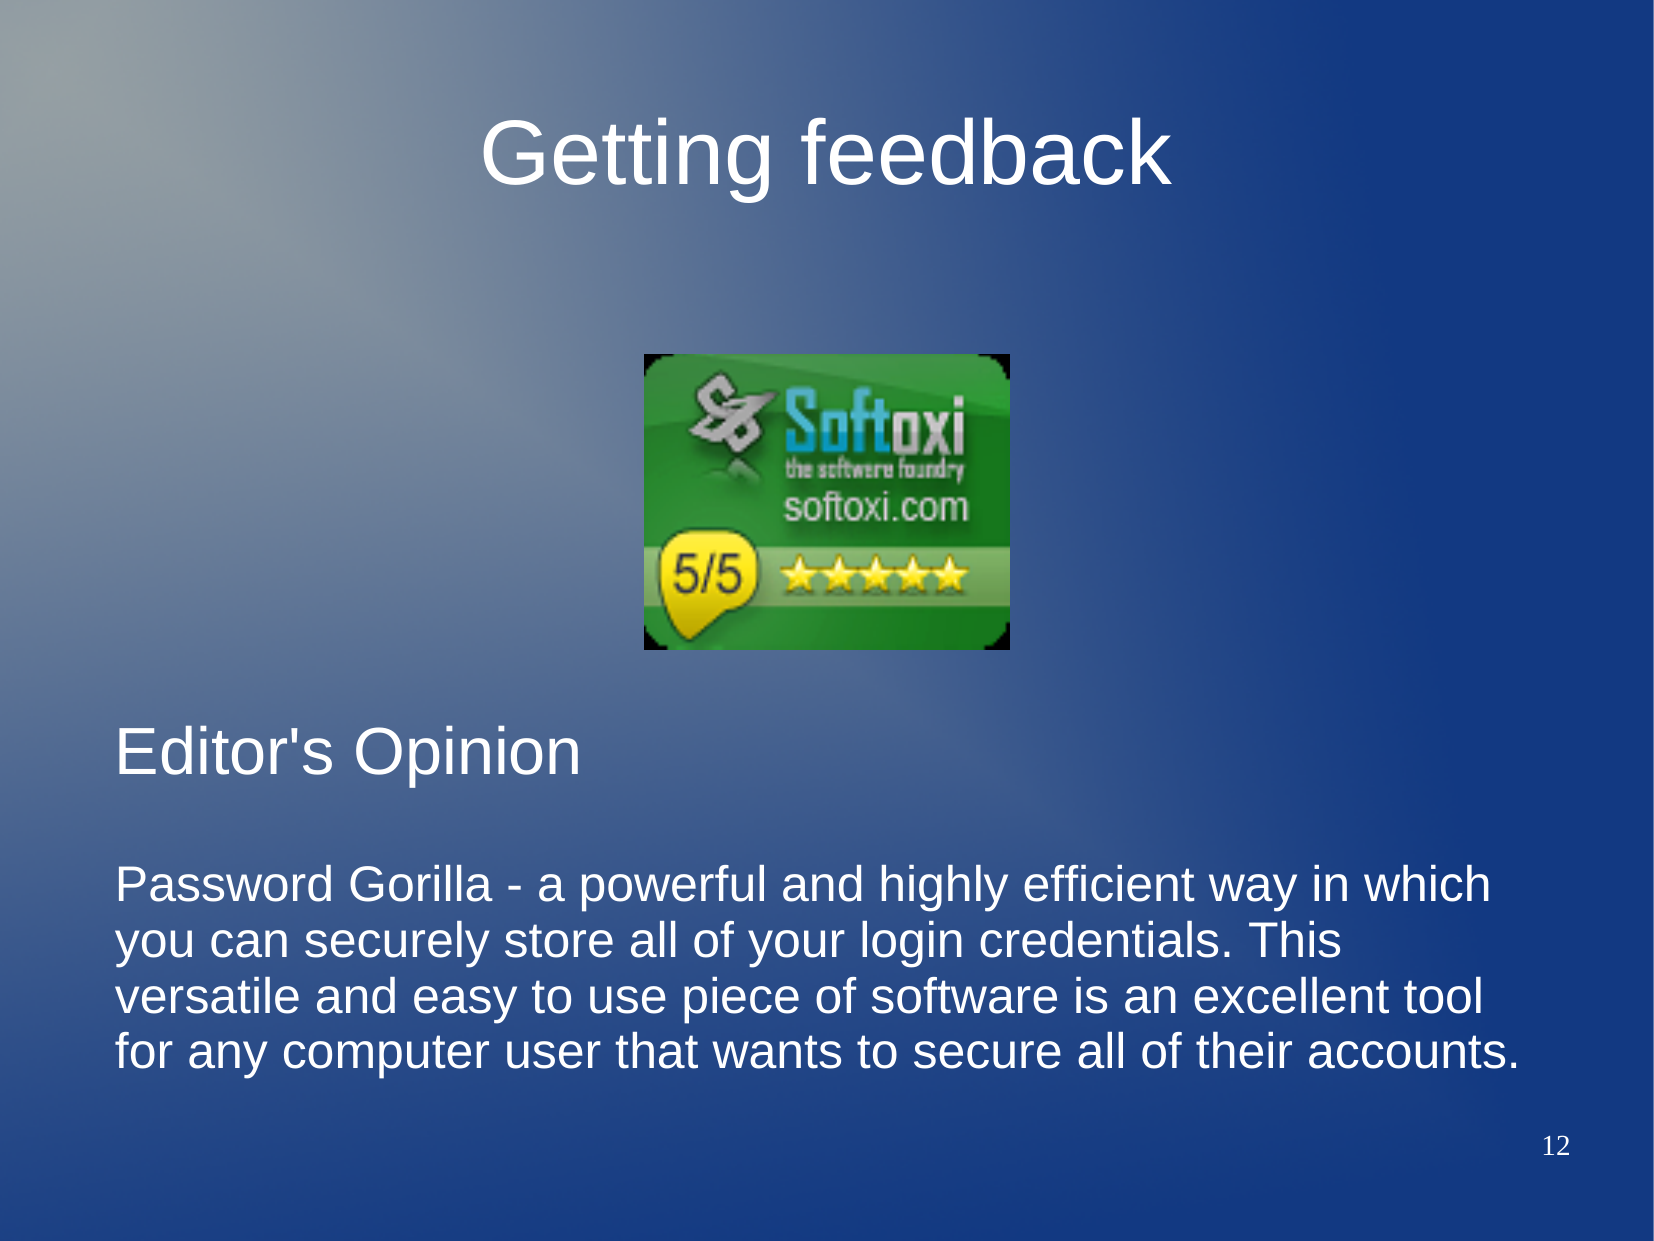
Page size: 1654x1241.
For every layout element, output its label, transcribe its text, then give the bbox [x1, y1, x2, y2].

list Password Gorilla - a powerful and highly efficient way in which you can securely store all of your login credentials. This versatile and easy to use piece of software is an excellent tool for any computer user that wants to secure all of their accounts. [44, 856, 1533, 1118]
list Editor's Opinion [44, 714, 1533, 790]
title Getting feedback [82, 49, 1571, 257]
picture [0, 0, 1654, 1241]
